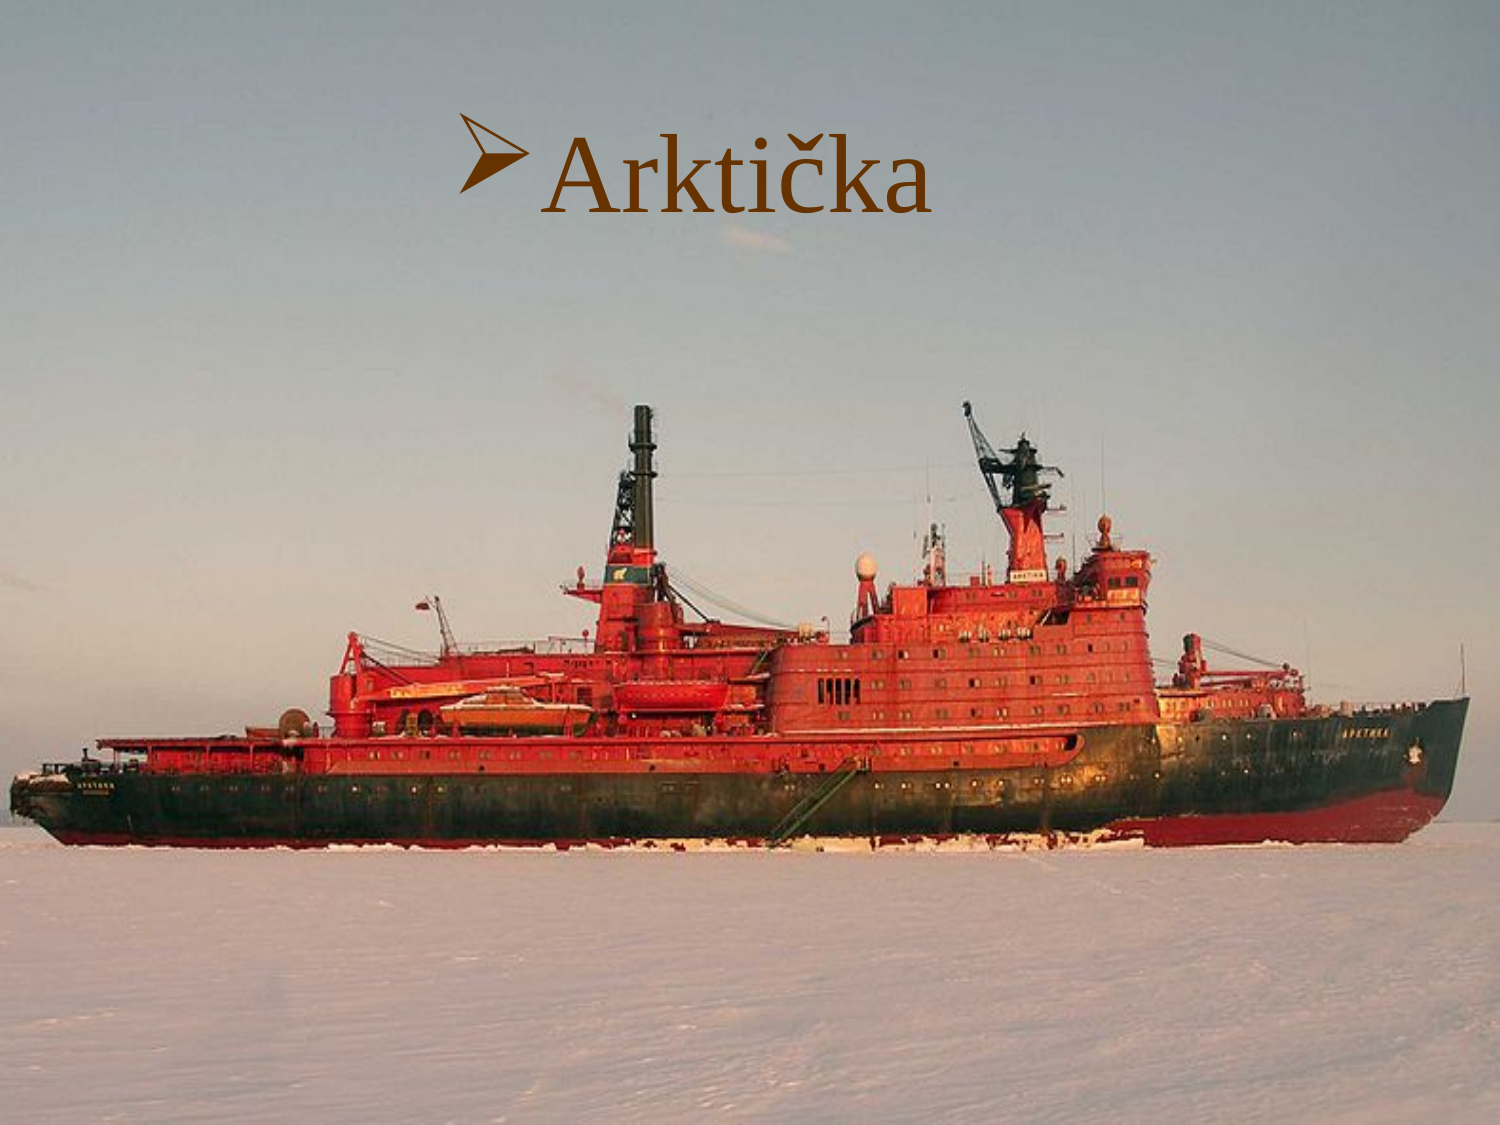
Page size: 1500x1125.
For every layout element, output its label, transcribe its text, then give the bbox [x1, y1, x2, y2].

picture [0, 0, 1500, 1125]
title Arktička [386, 82, 1021, 254]
